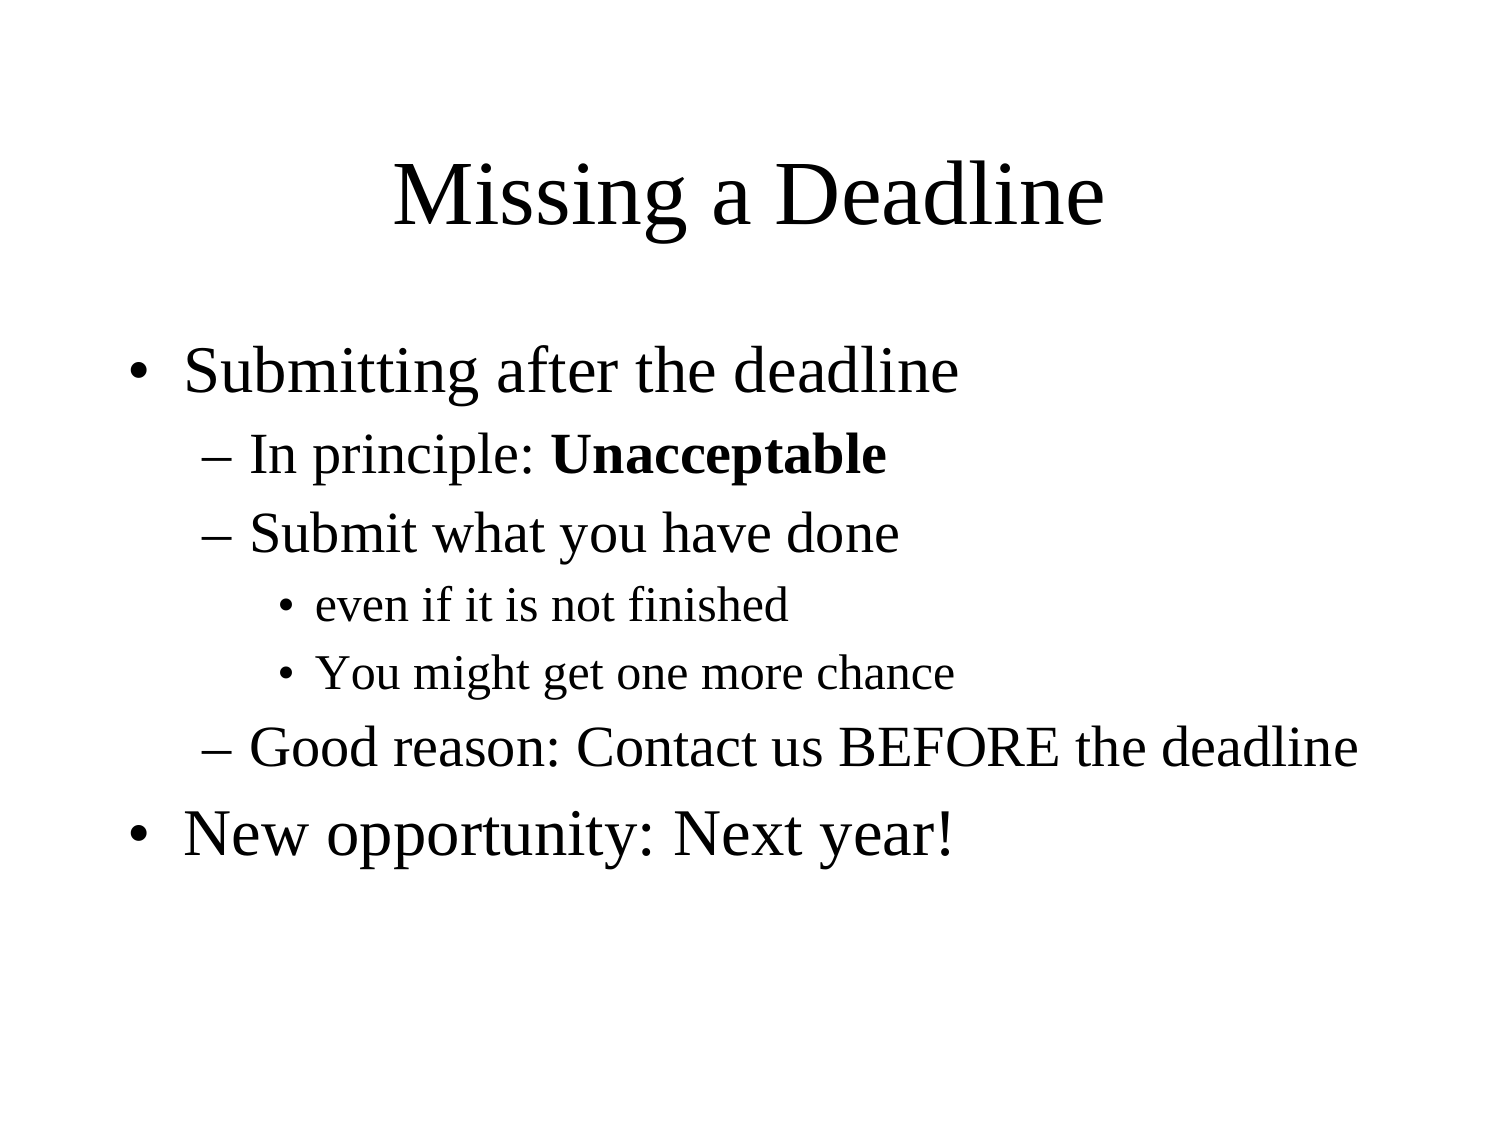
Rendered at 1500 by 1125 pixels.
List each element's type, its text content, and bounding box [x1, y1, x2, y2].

title Missing a Deadline [112, 99, 1388, 288]
list Submitting after the deadline In principle: Unacceptable Submit what you have done even if it is not finished You might get one more chance Good reason: Contact us BEFORE the deadline New opportunity: Next year! [112, 324, 1388, 1000]
